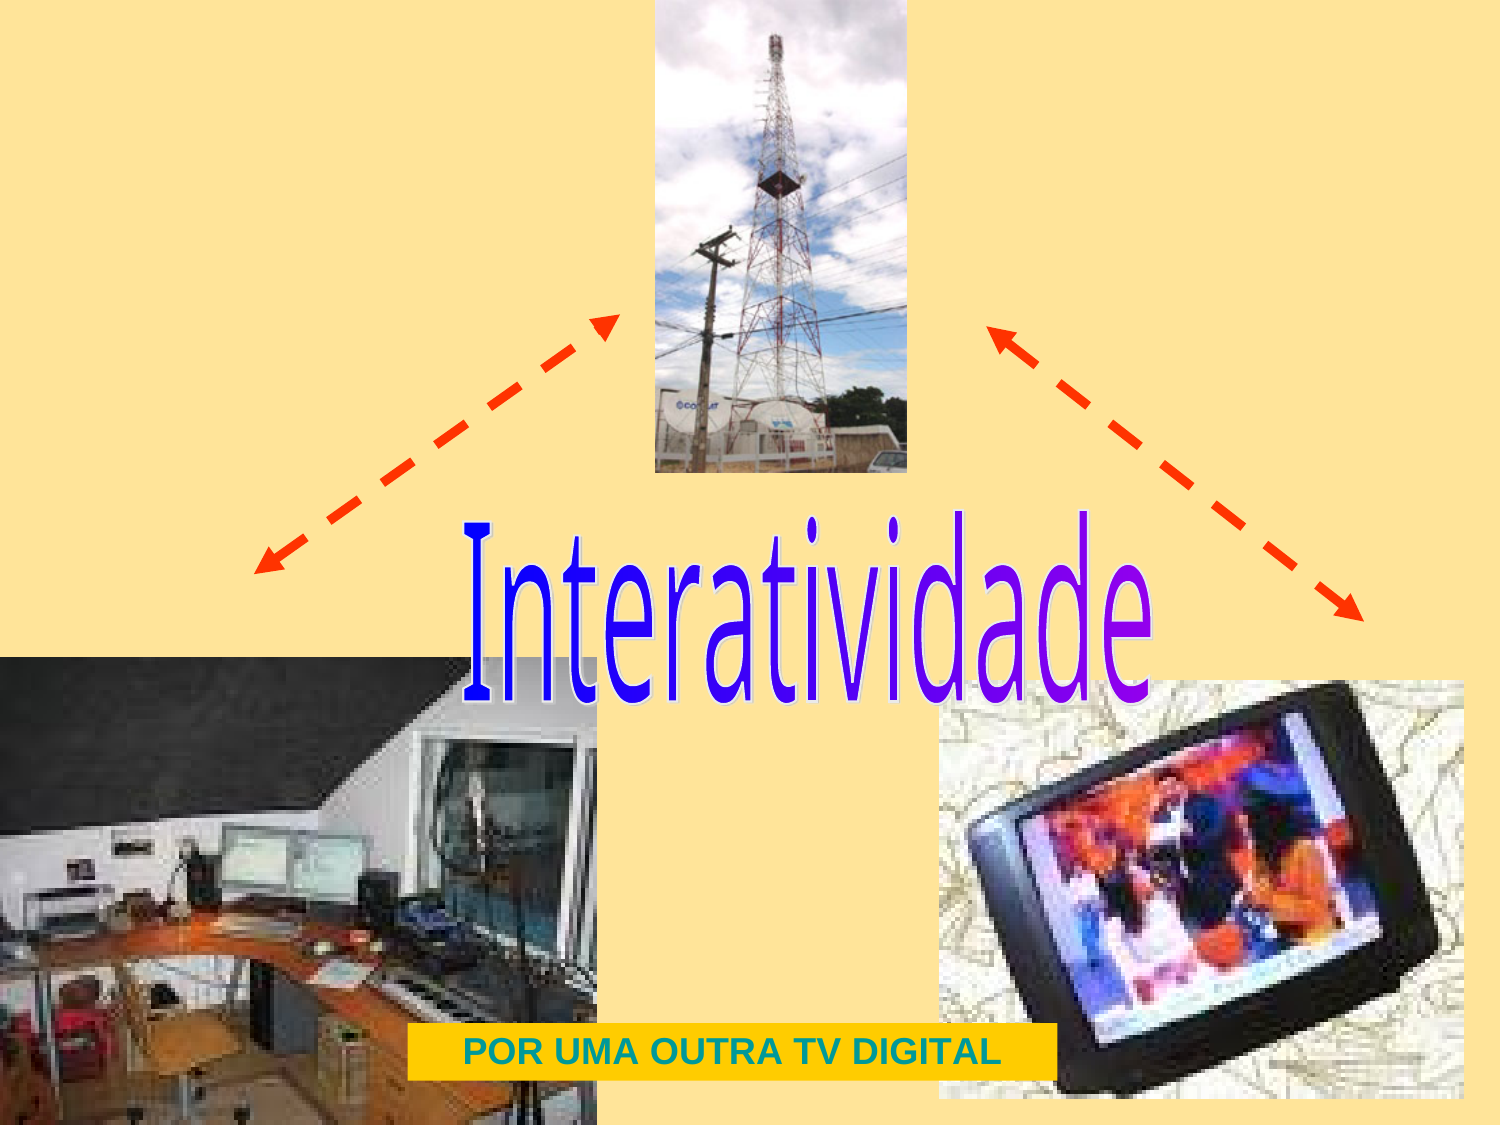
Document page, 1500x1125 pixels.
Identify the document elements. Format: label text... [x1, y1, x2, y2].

text_box Interatividade [503, 563, 552, 702]
picture [939, 680, 1464, 1099]
text_box Interatividade [977, 564, 1024, 705]
text_box Interatividade [825, 566, 880, 702]
text_box Interatividade [604, 563, 654, 705]
text_box Interatividade [1102, 563, 1152, 705]
text_box Interatividade [807, 566, 817, 702]
text_box Interatividade [806, 515, 818, 544]
text_box Interatividade [912, 509, 964, 705]
text_box Interatividade [888, 566, 898, 702]
picture [580, 657, 597, 685]
text_box Interatividade [667, 563, 701, 702]
picture [1055, 680, 1071, 685]
picture [1123, 680, 1143, 685]
text_box POR UMA OUTRA TV DIGITAL [407, 1023, 1058, 1081]
picture [0, 657, 597, 1125]
text_box Interatividade [1037, 509, 1088, 705]
text_box Interatividade [761, 535, 796, 705]
text_box Interatividade [463, 521, 491, 702]
picture [990, 680, 1006, 686]
text_box Interatividade [887, 515, 899, 544]
picture [655, 0, 907, 473]
text_box Interatividade [705, 564, 752, 705]
text_box Interatividade [562, 535, 597, 705]
